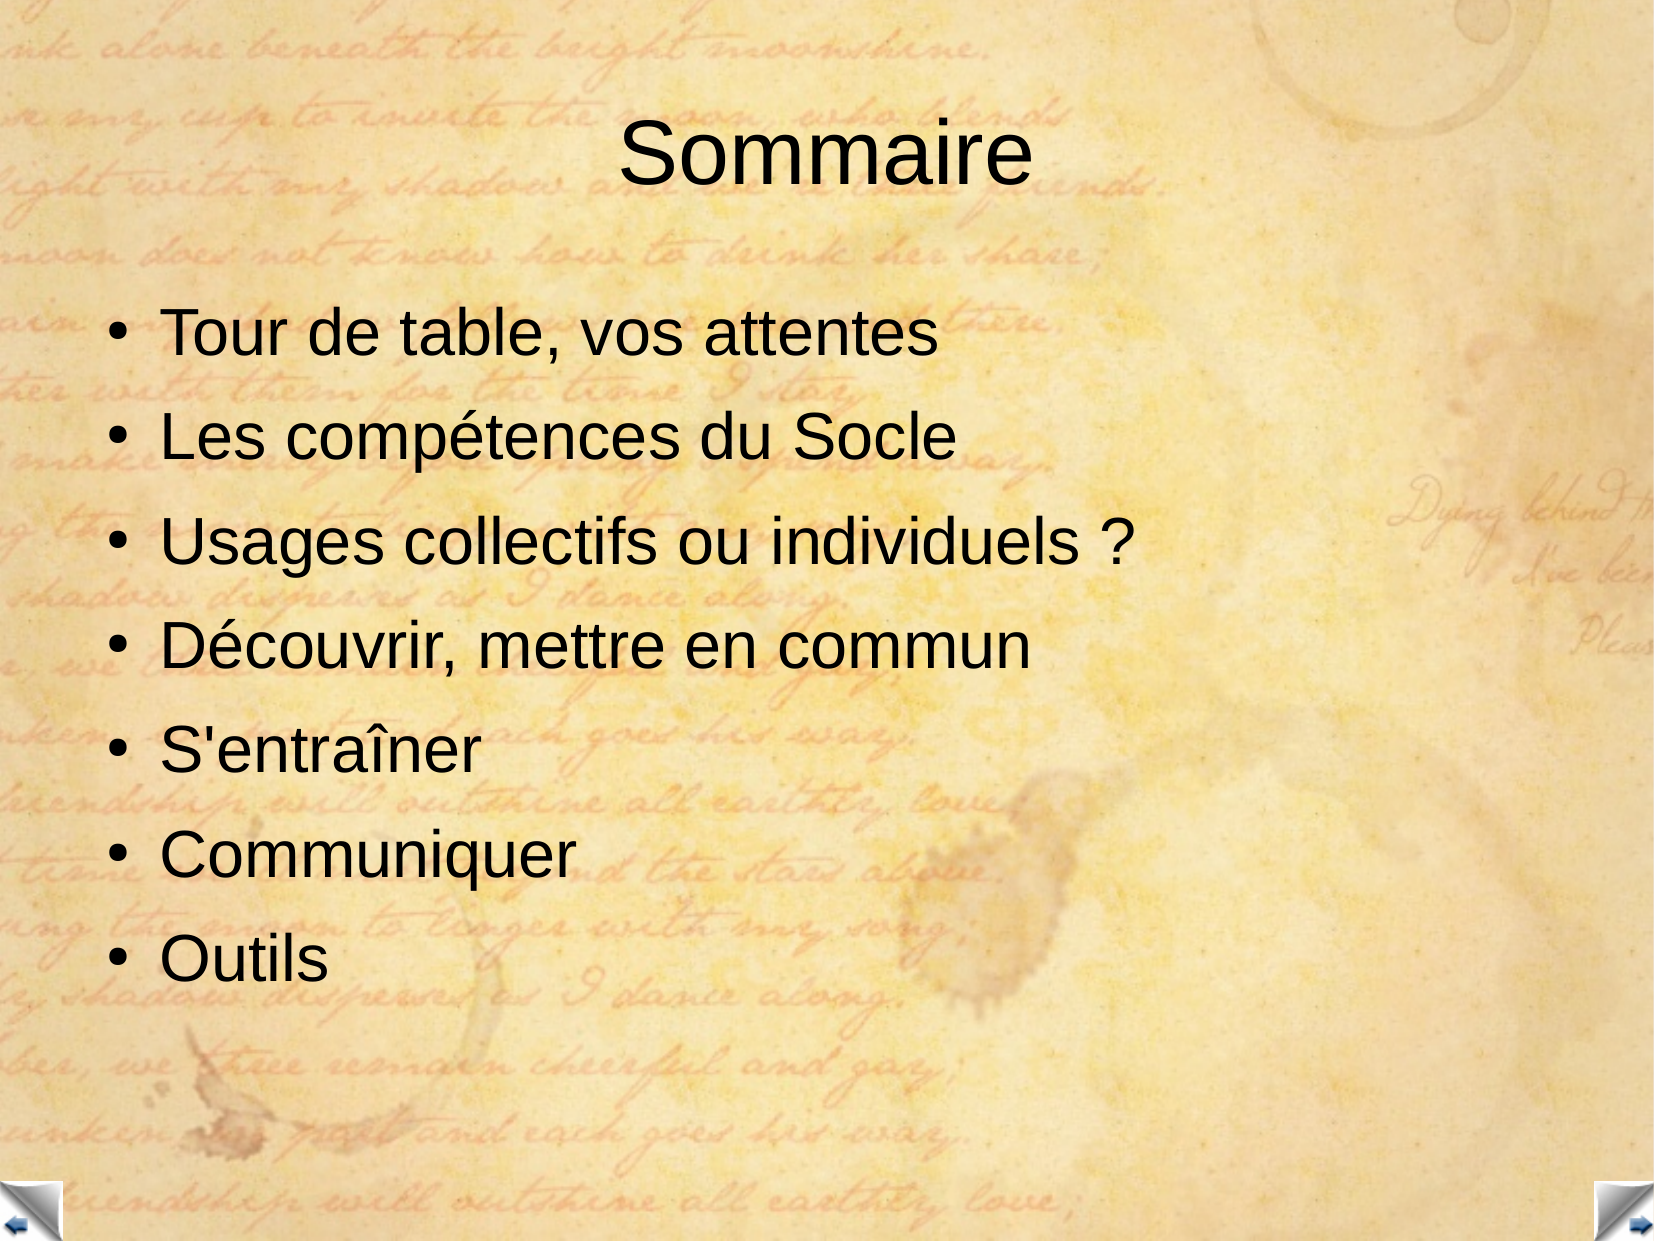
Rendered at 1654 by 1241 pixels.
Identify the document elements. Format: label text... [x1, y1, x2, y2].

picture [0, 0, 1654, 1241]
title Sommaire [82, 49, 1571, 257]
list Tour de table, vos attentes Les compétences du Socle Usages collectifs ou individuels ? Découvrir, mettre en commun S'entraîner Communiquer Outils [88, 295, 1577, 1114]
